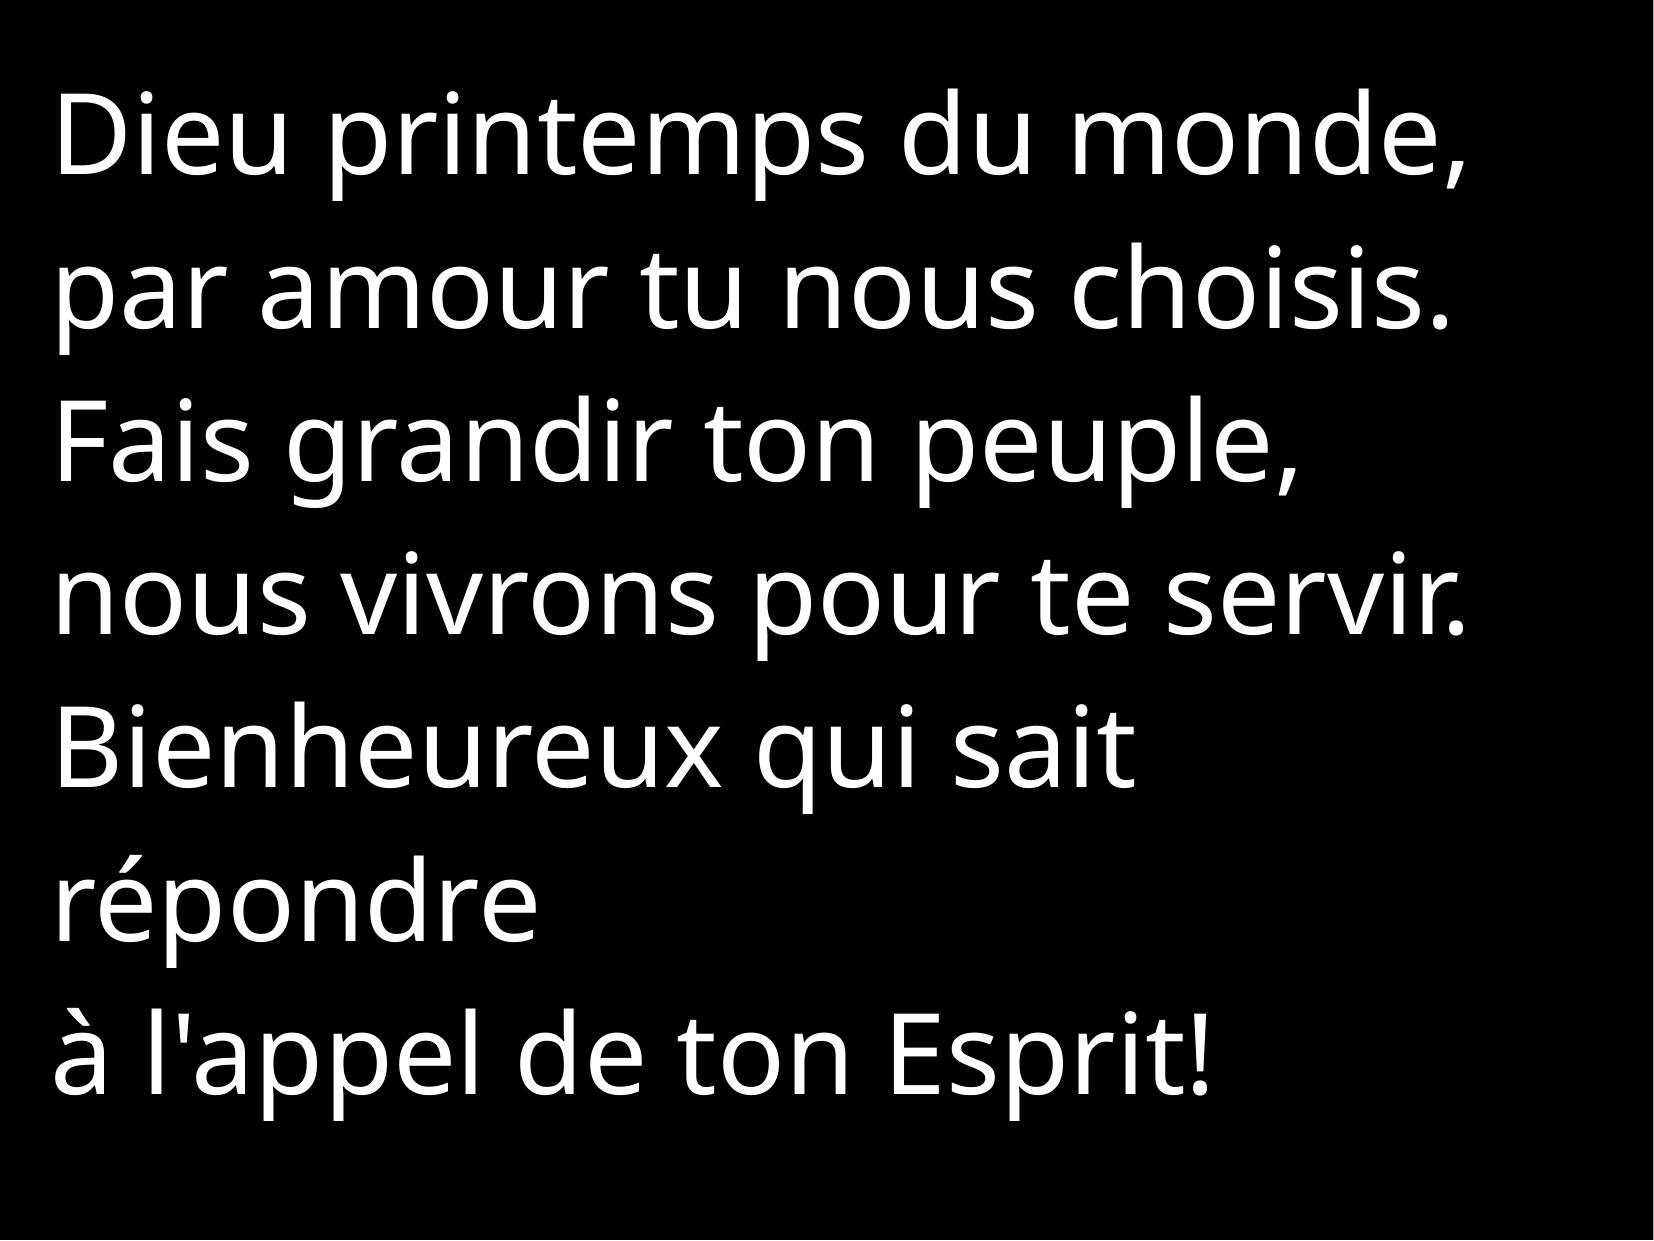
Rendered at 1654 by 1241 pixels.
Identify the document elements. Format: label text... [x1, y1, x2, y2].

text_box Dieu printemps du monde, par amour tu nous choisis. Fais grandir ton peuple, nous vivrons pour te servir. Bienheureux qui sait répondre à l'appel de ton Esprit! [35, 47, 1654, 1217]
